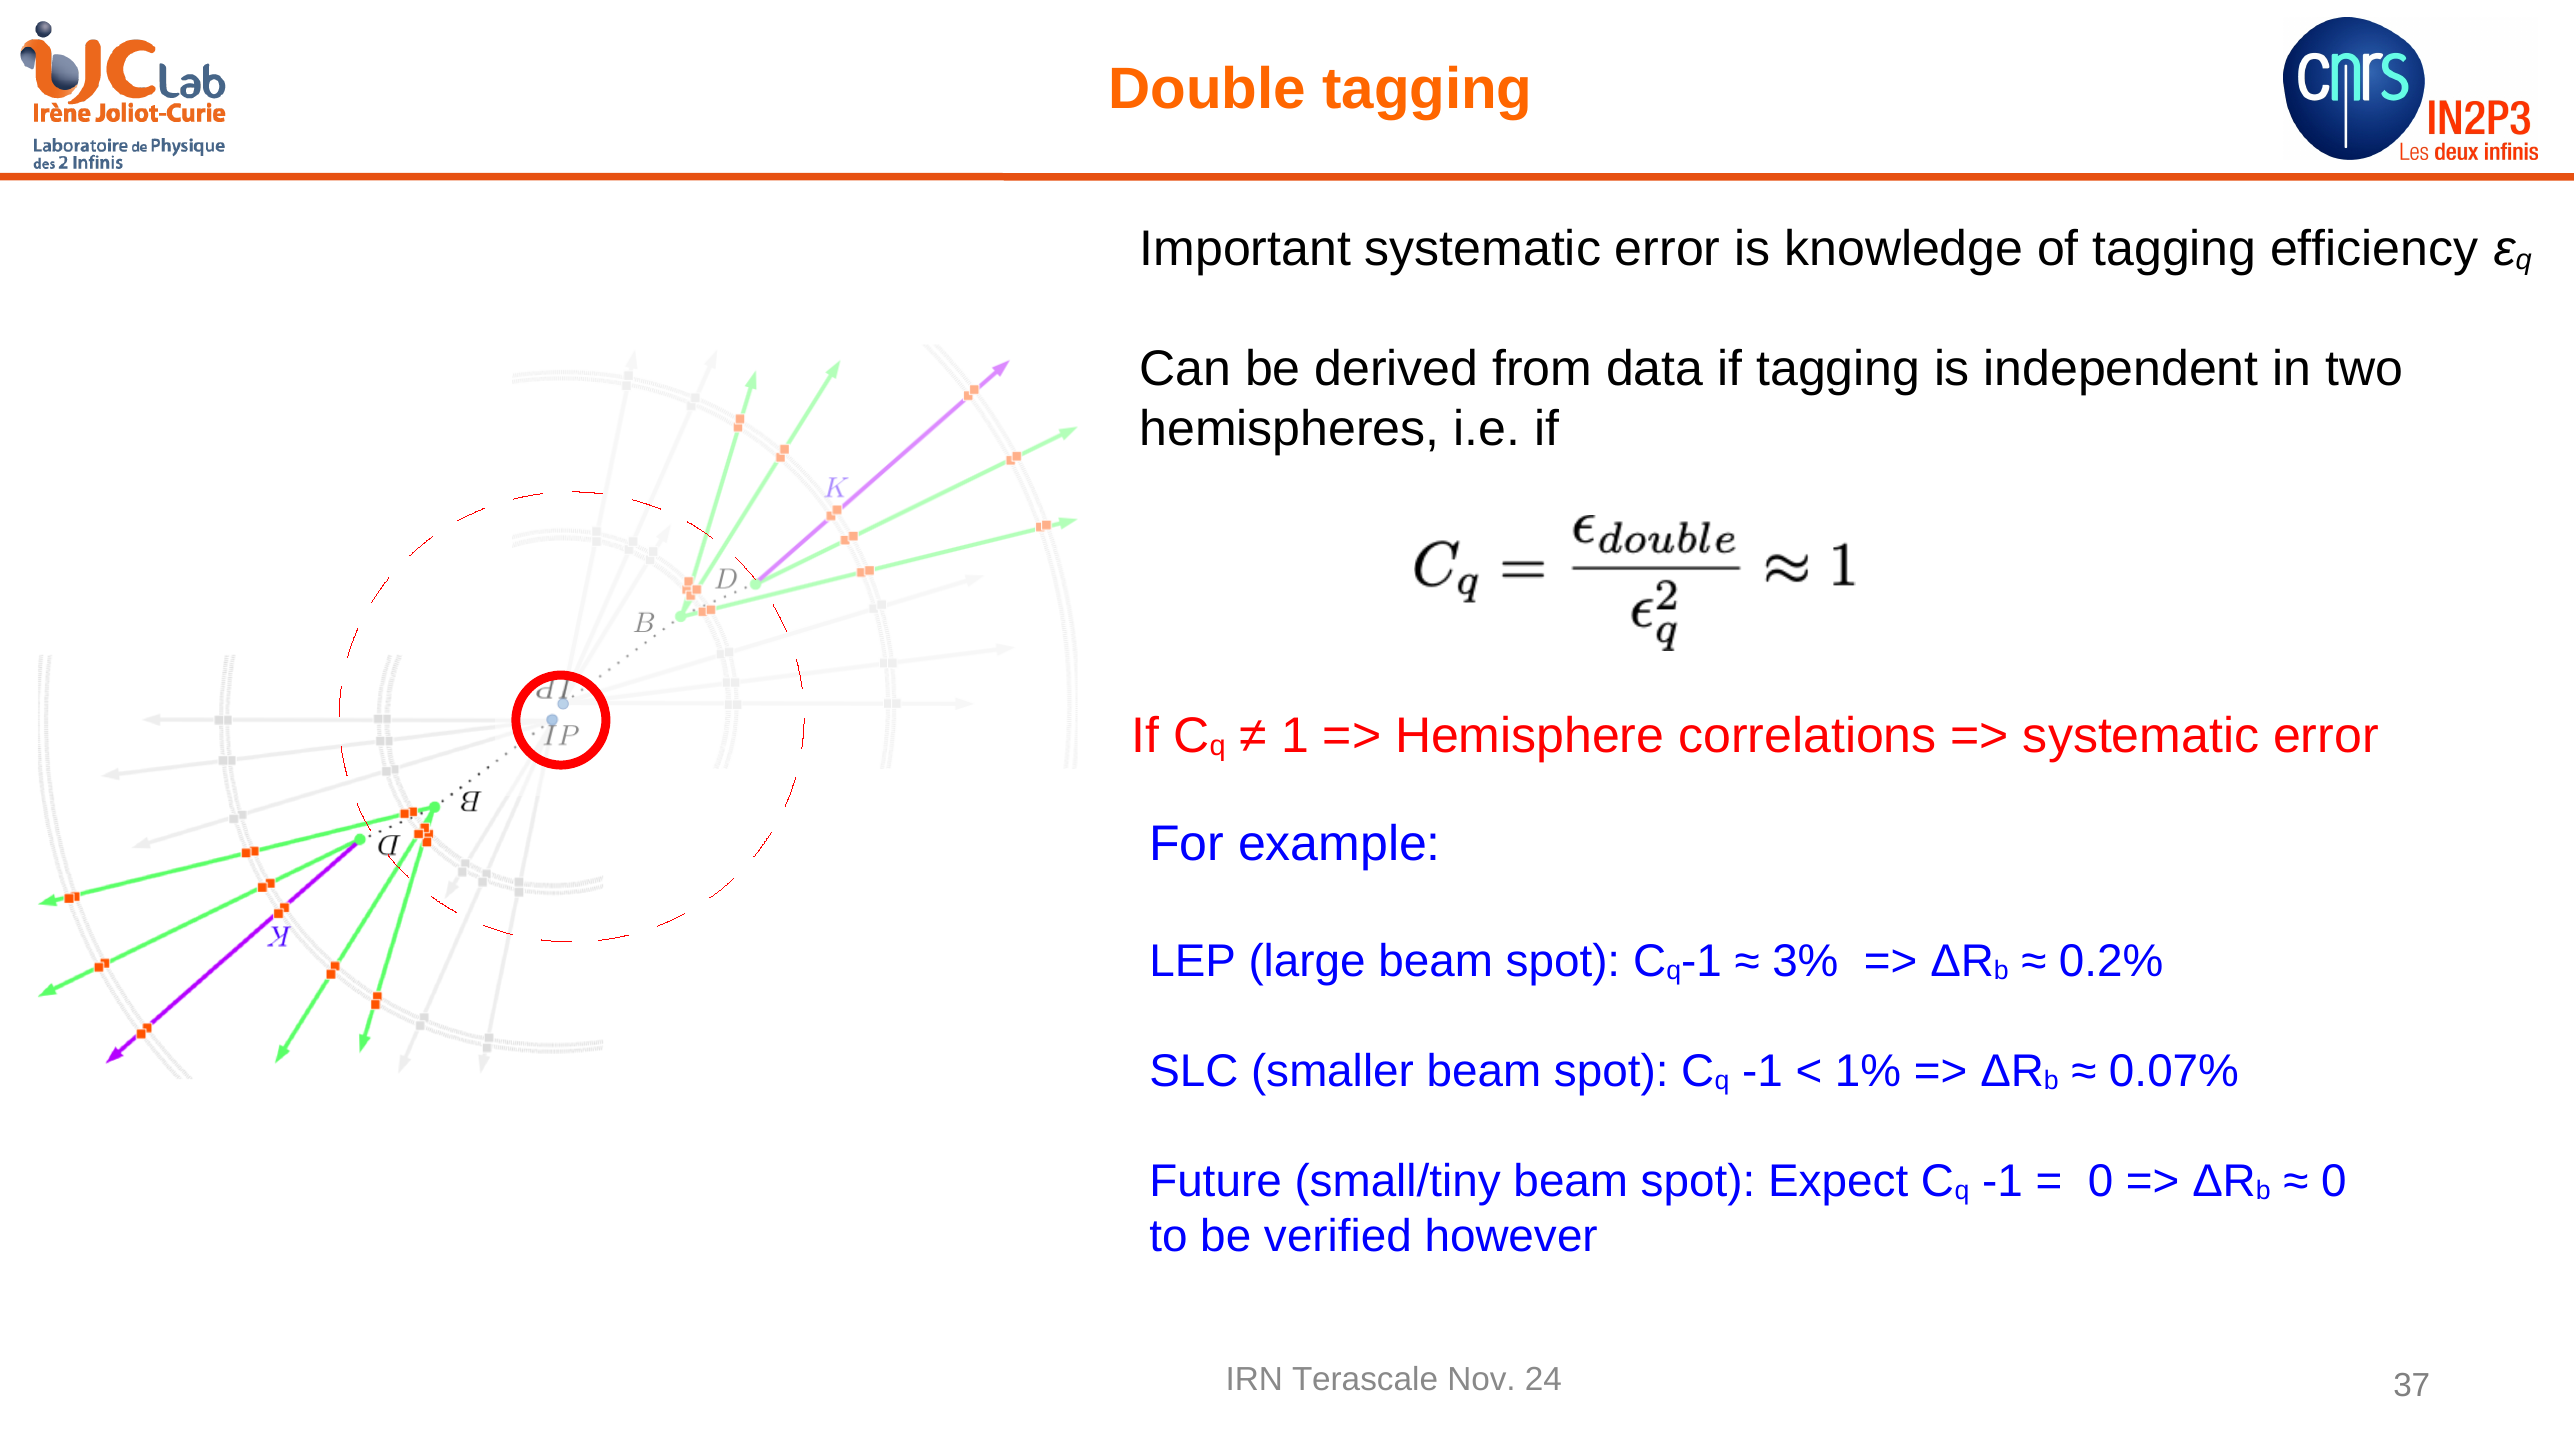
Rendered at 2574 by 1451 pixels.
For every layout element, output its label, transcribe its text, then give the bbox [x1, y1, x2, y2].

picture [1414, 515, 1856, 651]
title Double tagging [226, 9, 2415, 162]
picture [0, 300, 1115, 1123]
picture [2415, 17, 2538, 160]
picture [4, 6, 241, 184]
text_box Important systematic error is knowledge of tagging efficiency εq Can be derived from data if tagging is independent in two hemispheres, i.e. if [1125, 208, 2567, 781]
text_box For example: LEP (large beam spot): Cq-1 ≈ 3% => ΔRb ≈ 0.2% SLC (smaller beam spot): Cq -1 < 1% => ΔRb ≈ 0.07% Future (small/tiny beam spot): Expect Cq -1 = 0 => ΔRb ≈ 0 to be verified however [1134, 803, 2375, 1314]
text_box If Cq ≠ 1 => Hemisphere correlations => systematic error [1116, 694, 2395, 787]
